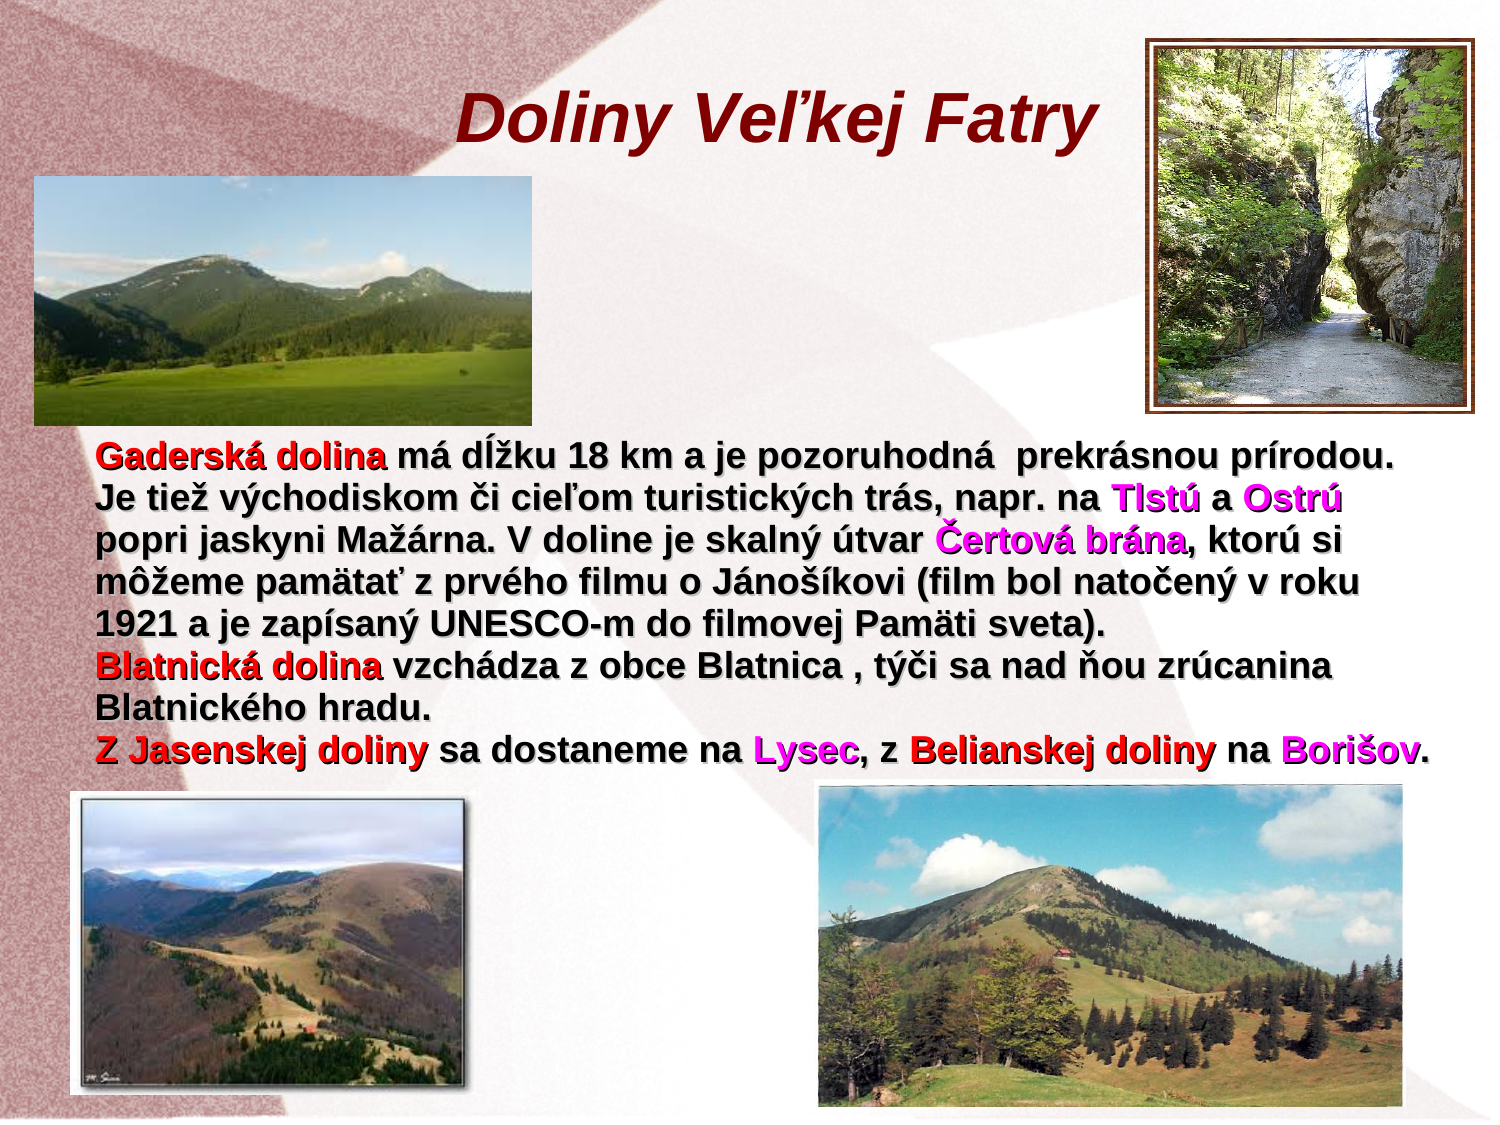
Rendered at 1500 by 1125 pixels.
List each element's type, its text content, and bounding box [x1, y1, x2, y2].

subtitle Gaderská dolina má dĺžku 18 km a je pozoruhodná prekrásnou prírodou. Je tiež východiskom či cieľom turistických trás, napr. na Tlstú a Ostrú popri jaskyni Mažárna. V doline je skalný útvar Čertová brána, ktorú si môžeme pamätať z prvého filmu o Jánošíkovi (film bol natočený v roku 1921 a je zapísaný UNESCO-m do filmovej Pamäti sveta). Blatnická dolina vzchádza z obce Blatnica , týči sa nad ňou zrúcanina Blatnického hradu. Z Jasenskej doliny sa dostaneme na Lysec, z Belianskej doliny na Borišov. [94, 193, 1445, 1012]
picture [0, 0, 1500, 1125]
title Doliny Veľkej Fatry [182, 23, 1099, 193]
